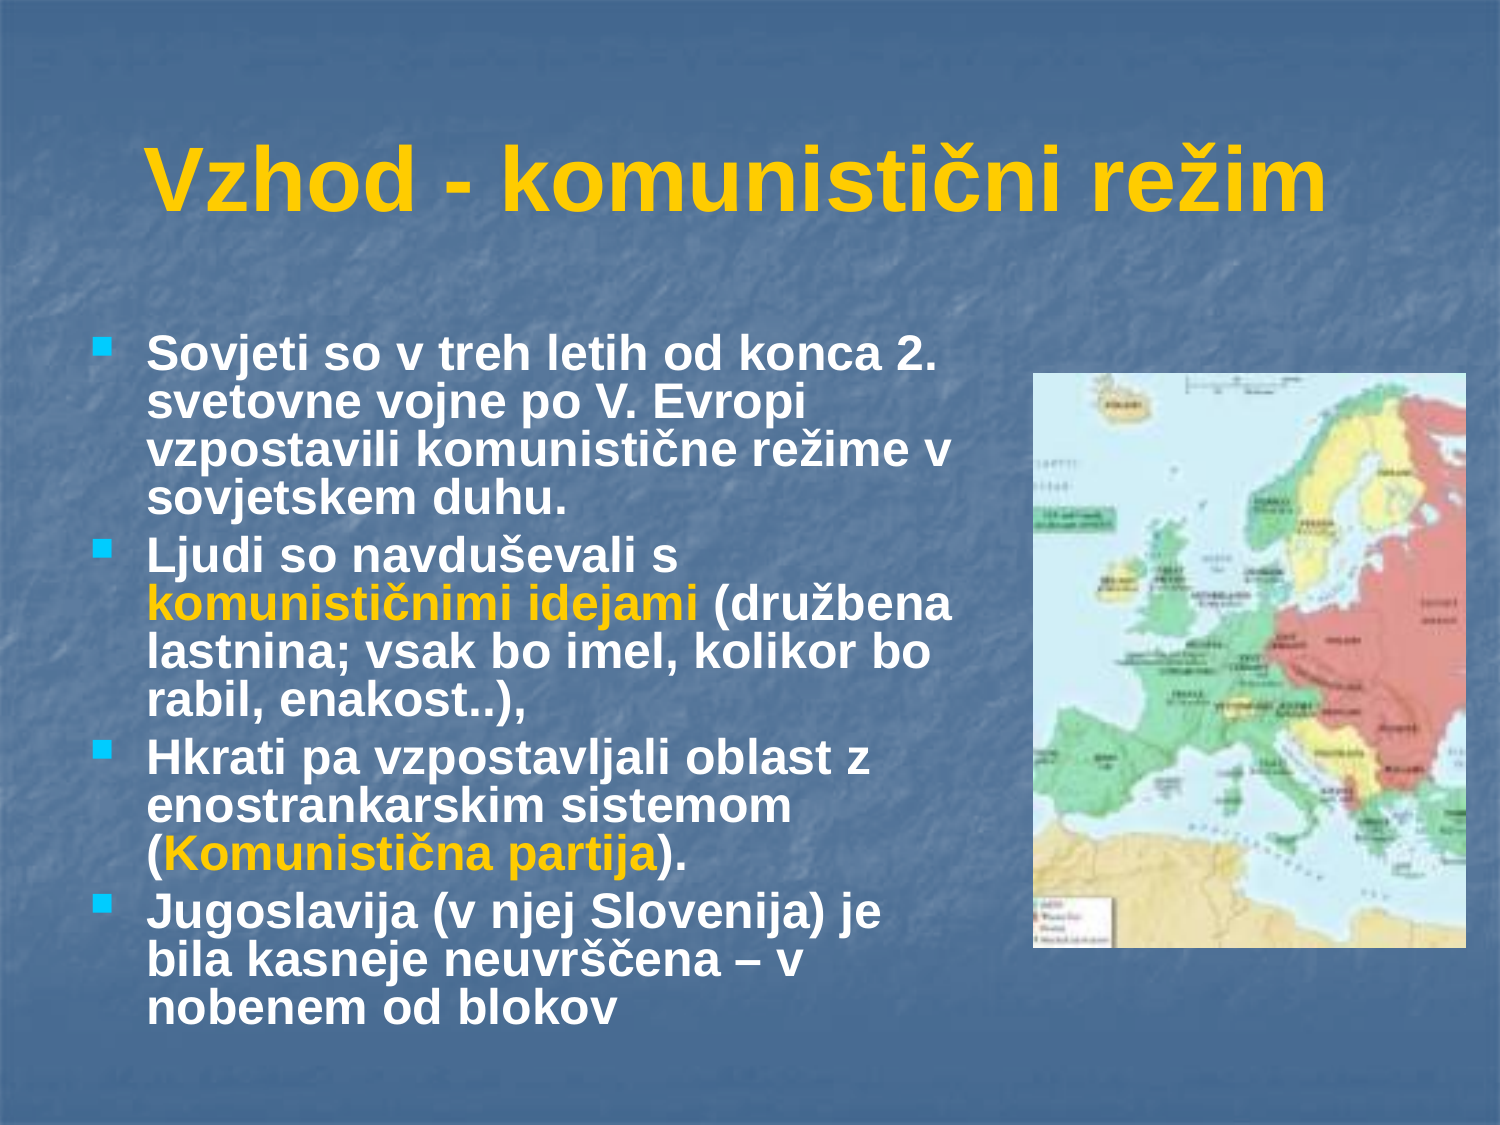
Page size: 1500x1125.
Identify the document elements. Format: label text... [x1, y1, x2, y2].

picture [0, 0, 1500, 1125]
list Sovjeti so v treh letih od konca 2. svetovne vojne po V. Evropi vzpostavili komunistične režime v sovjetskem duhu. Ljudi so navduševali s komunističnimi idejami (družbena lastnina; vsak bo imel, kolikor bo rabil, enakost..), Hkrati pa vzpostavljali oblast z enostrankarskim sistemom (Komunistična partija). Jugoslavija (v njej Slovenija) je bila kasneje neuvrščena – v nobenem od blokov [75, 324, 975, 1083]
title Vzhod - komunistični režim [75, 62, 1425, 288]
